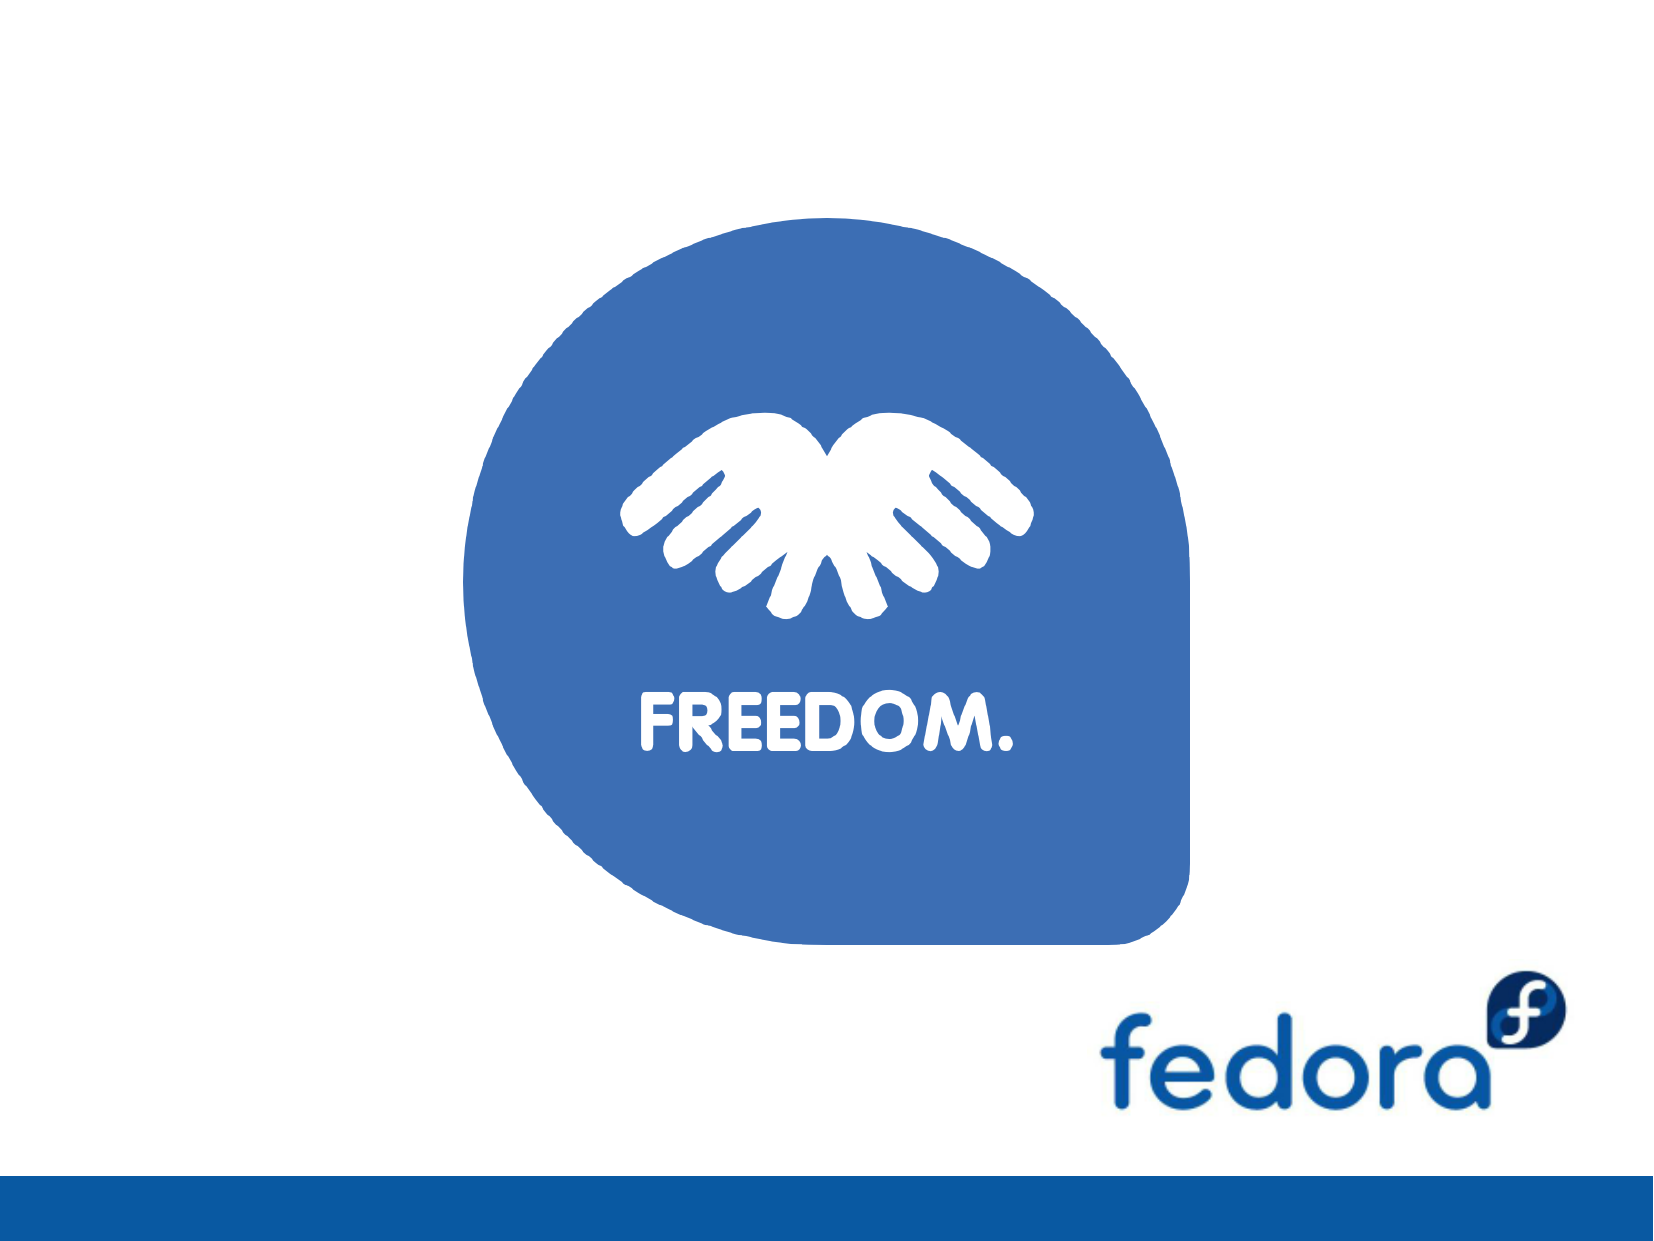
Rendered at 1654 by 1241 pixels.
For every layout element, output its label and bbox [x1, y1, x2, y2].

picture [1087, 959, 1575, 1125]
picture [0, 1176, 1653, 1241]
picture [463, 218, 1190, 945]
